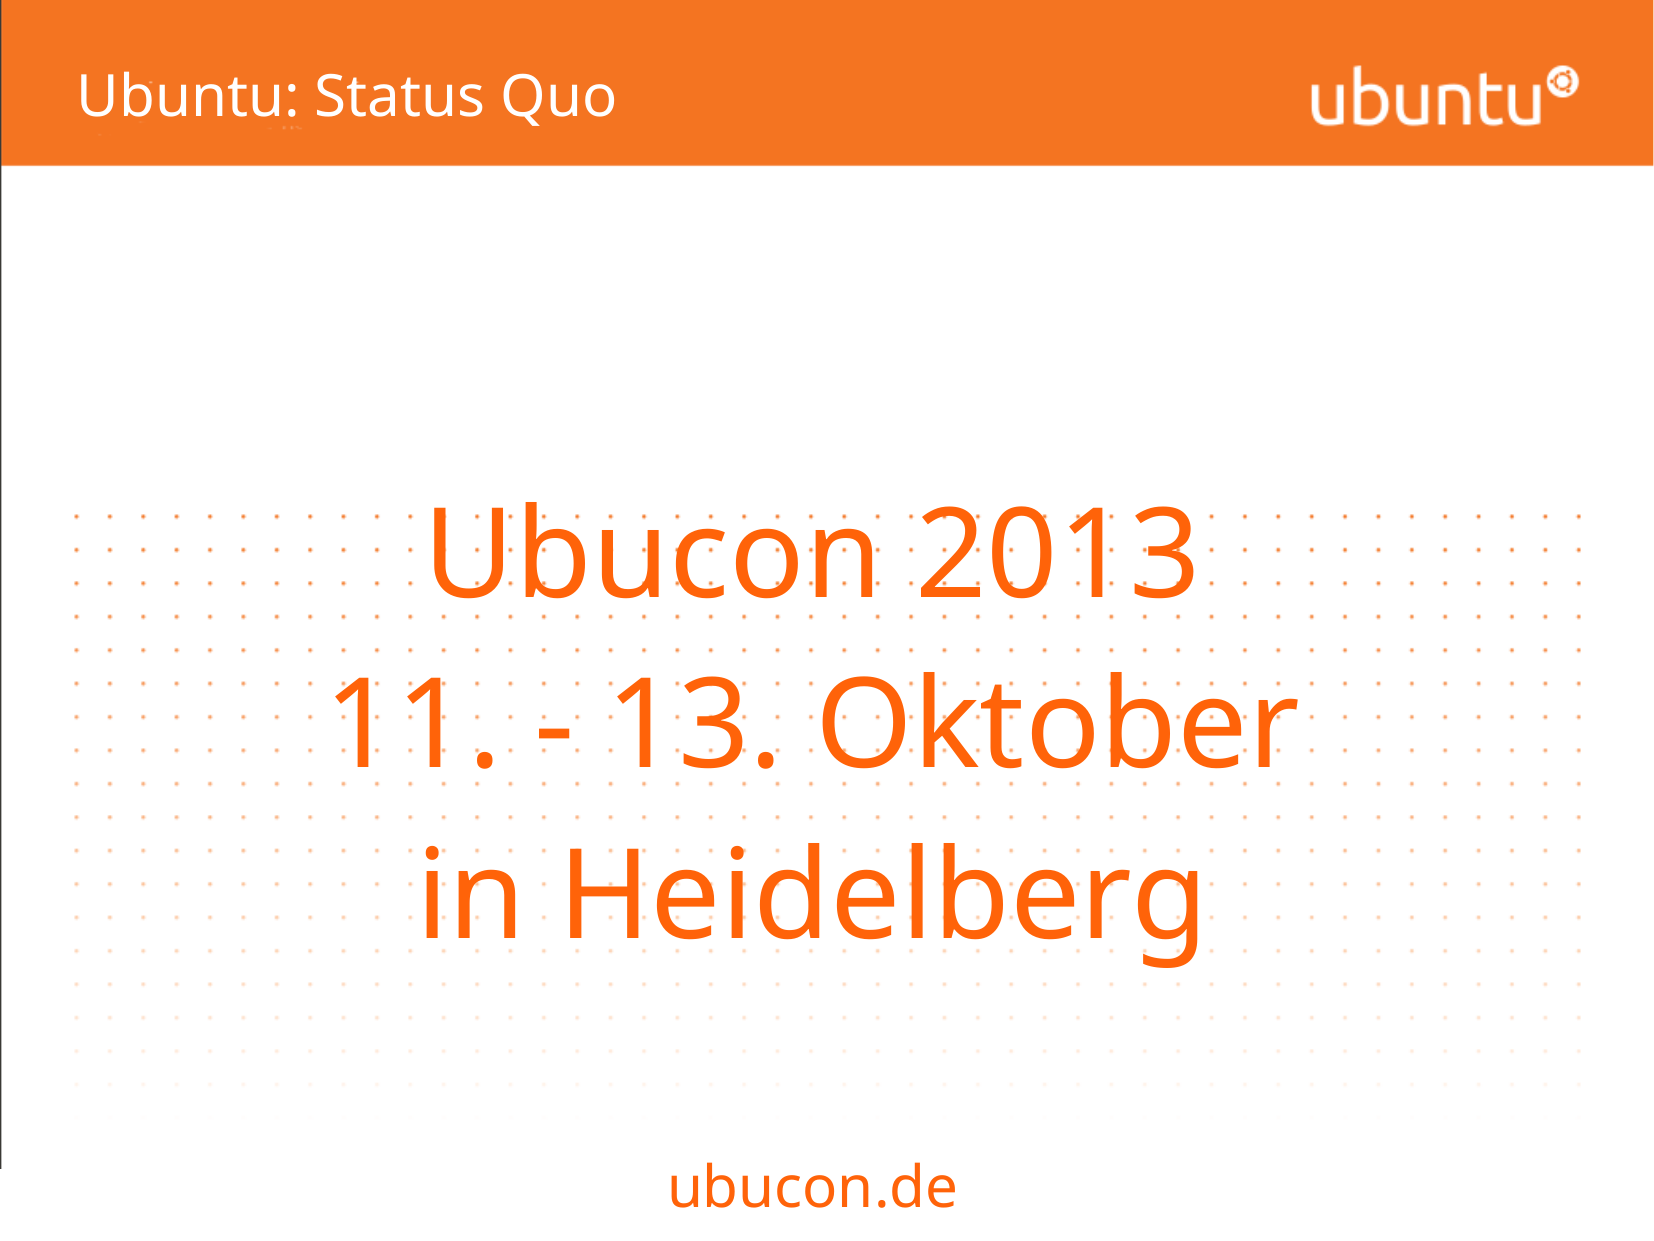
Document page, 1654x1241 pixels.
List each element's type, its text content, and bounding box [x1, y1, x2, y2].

picture [0, 0, 1654, 1169]
subtitle Ubucon 2013 11. - 13. Oktober in Heidelberg ubucon.de [68, 509, 1557, 1179]
title Ubuntu: Status Quo [76, 29, 1565, 158]
